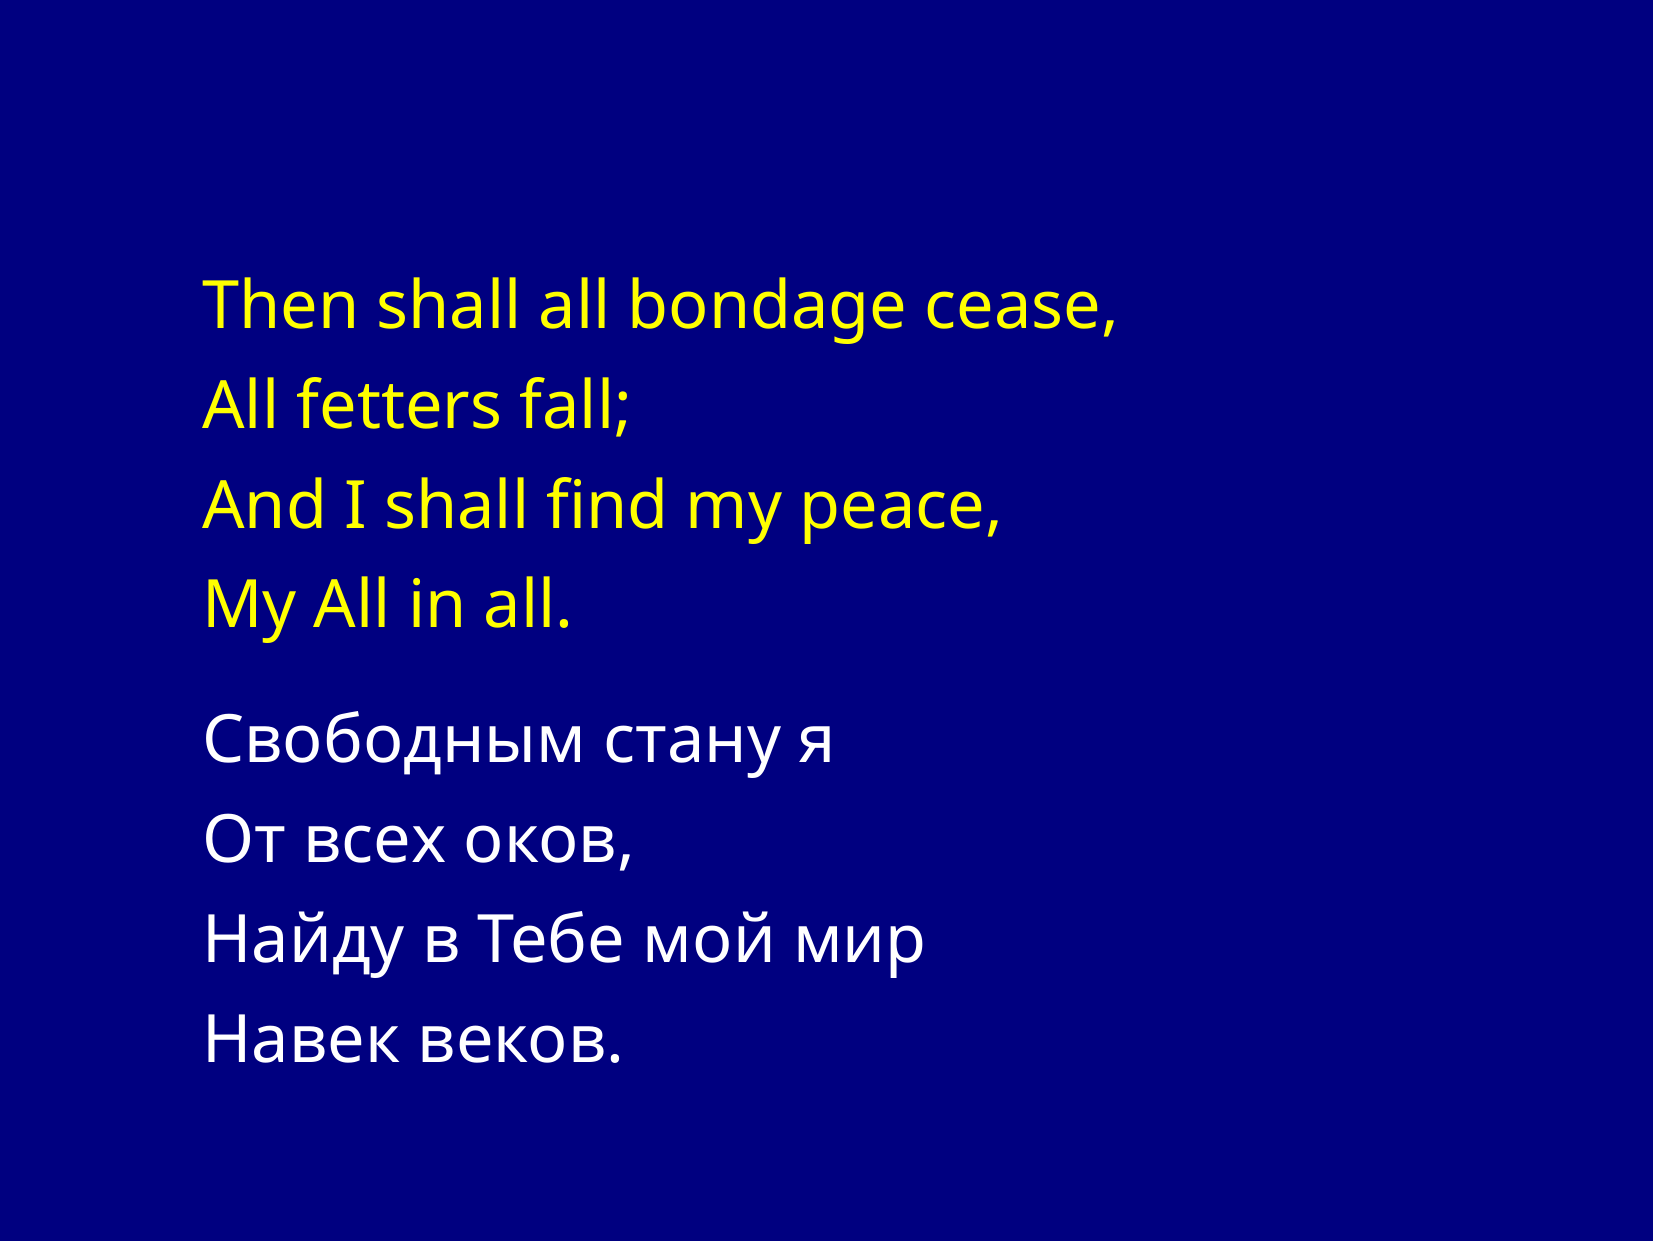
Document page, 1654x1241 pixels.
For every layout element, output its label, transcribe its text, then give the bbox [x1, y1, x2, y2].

text_box Then shall all bondage cease, All fetters fall; And I shall find my peace, My All in all. [75, 150, 1576, 638]
text_box Свободным стану я От всех оков, Найду в Тебе мой мир Навек веков. [75, 675, 1576, 1163]
